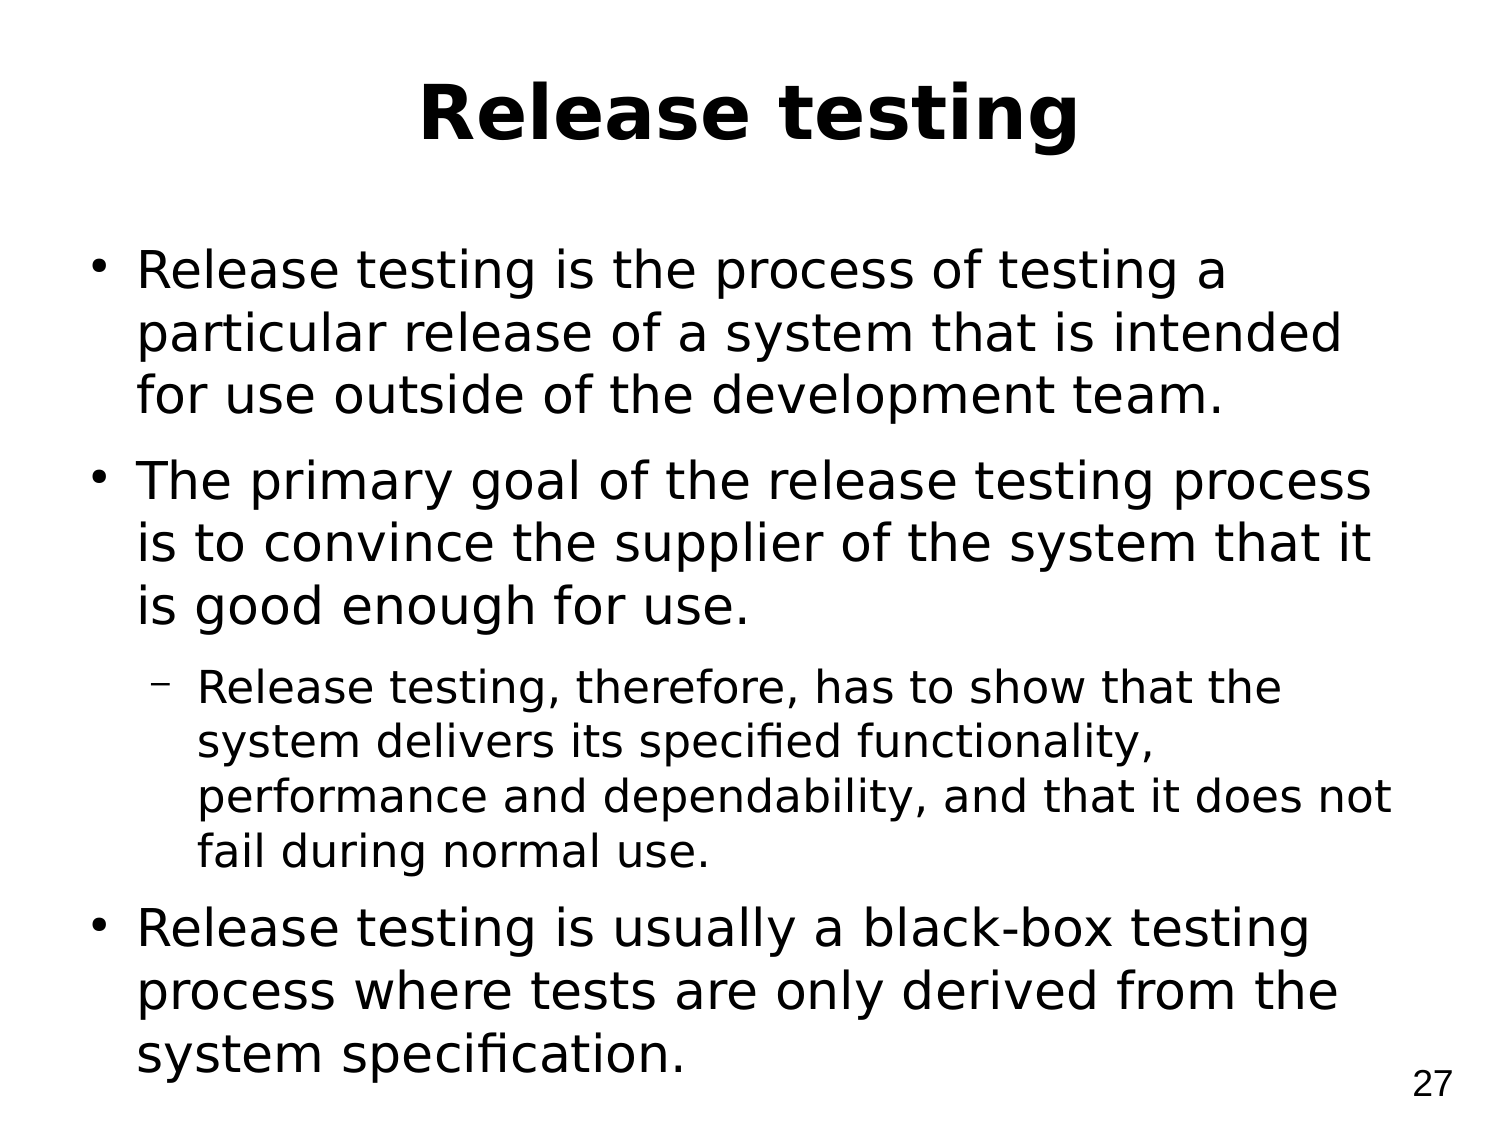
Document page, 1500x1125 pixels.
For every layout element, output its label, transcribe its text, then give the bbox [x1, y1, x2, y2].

title Release testing [75, 56, 1425, 189]
list Release testing is the process of testing a particular release of a system that is intended for use outside of the development team. The primary goal of the release testing process is to convince the supplier of the system that it is good enough for use. Release testing, therefore, has to show that the system delivers its specified functionality, performance and dependability, and that it does not fail during normal use. Release testing is usually a black-box testing process where tests are only derived from the system specification. [75, 236, 1425, 1093]
